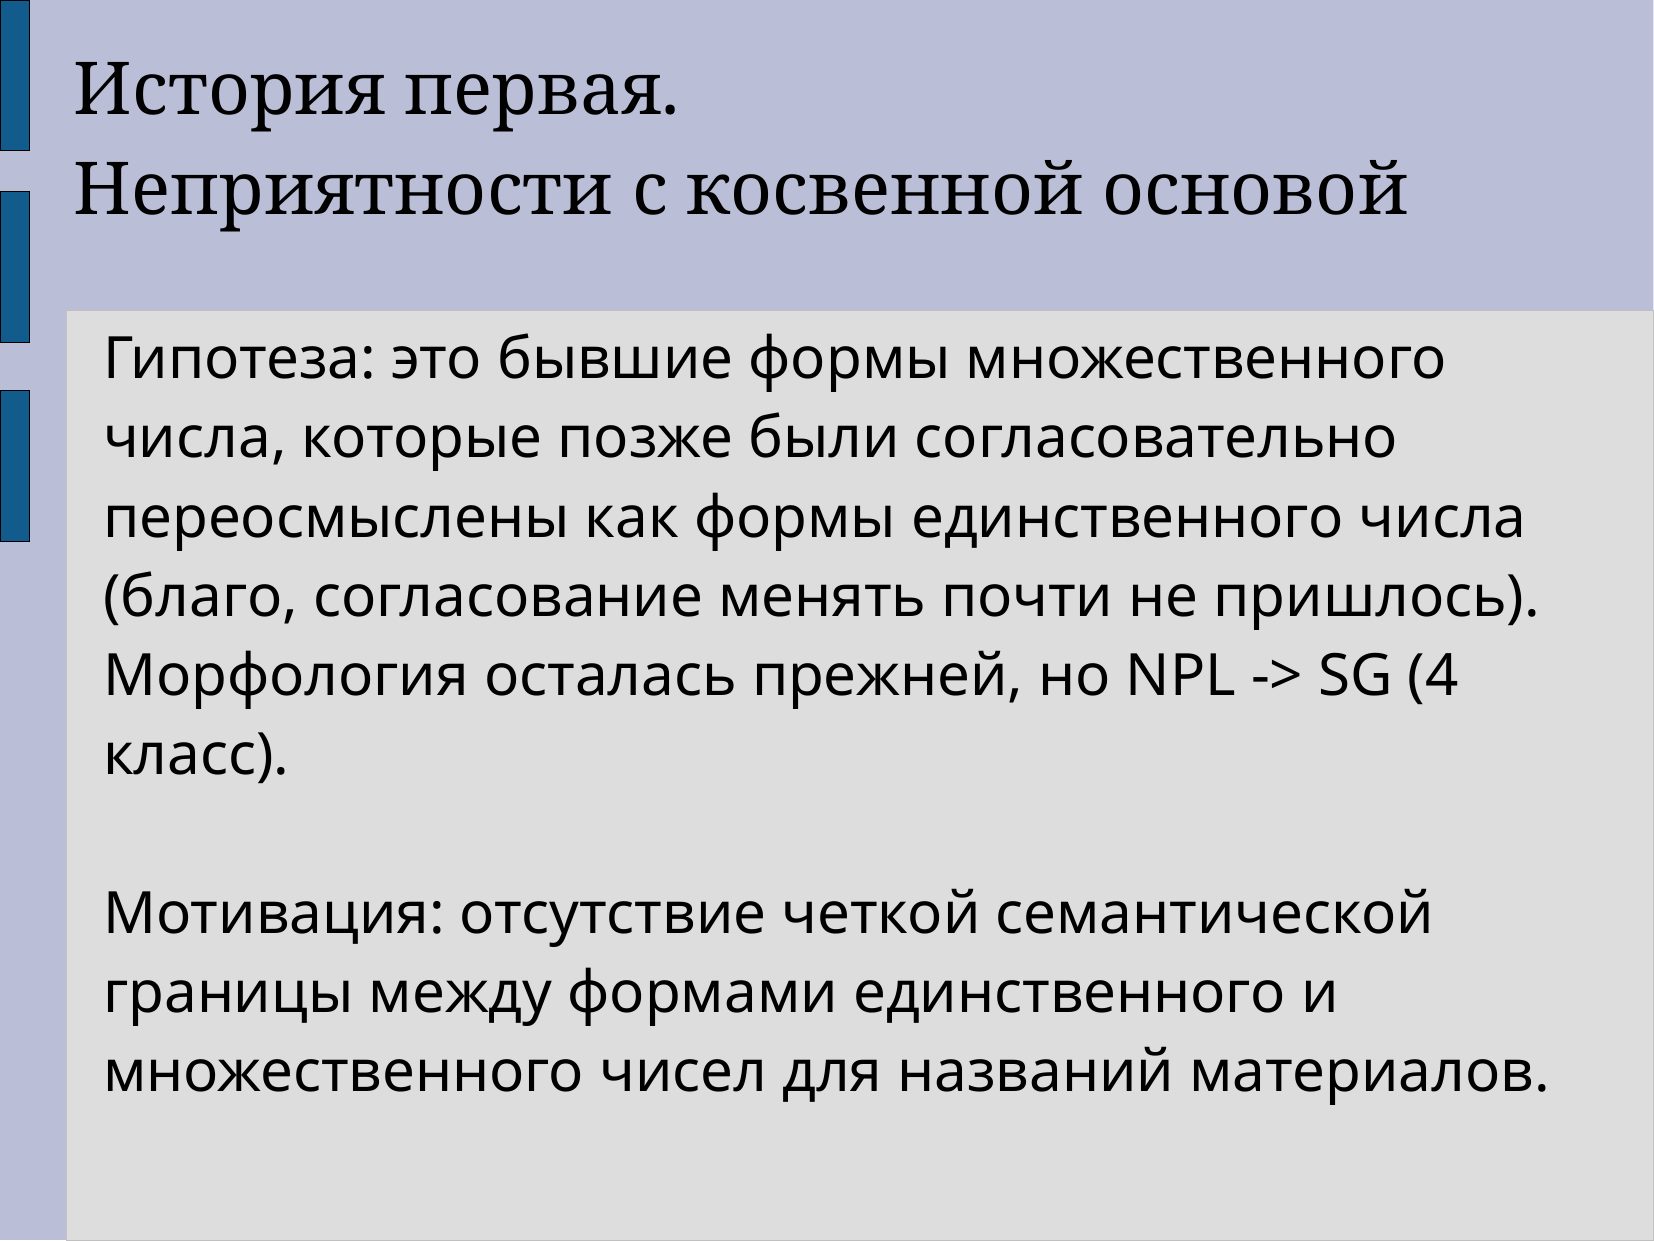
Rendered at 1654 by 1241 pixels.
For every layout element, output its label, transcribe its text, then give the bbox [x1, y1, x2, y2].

text_box История первая. Неприятности с косвенной основой [58, 29, 1654, 242]
text_box Гипотеза: это бывшие формы множественного числа, которые позже были согласовательно переосмыслены как формы единственного числа (благо, согласование менять почти не пришлось). Морфология осталась прежней, но NPL -> SG (4 класс). Мотивация: отсутствие четкой семантической границы между формами единственного и множественного чисел для названий материалов. [88, 308, 1625, 1182]
